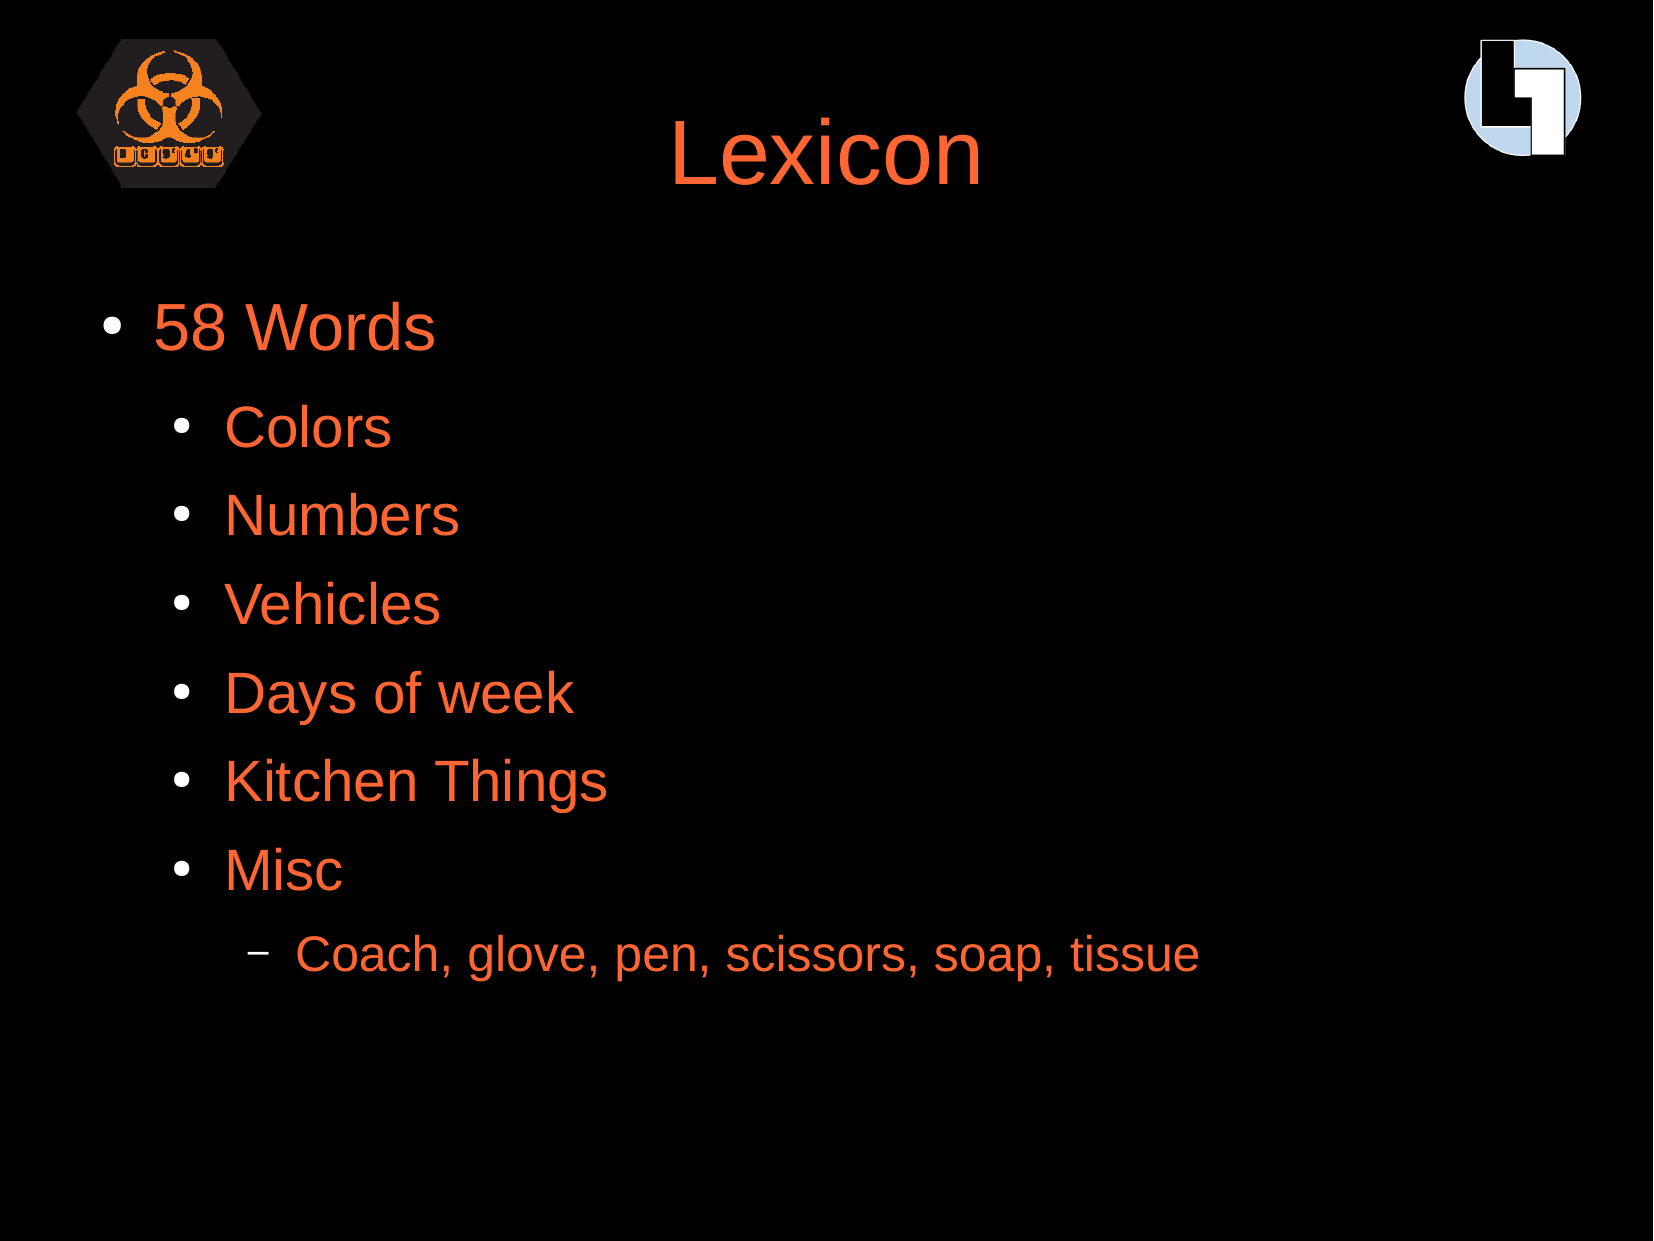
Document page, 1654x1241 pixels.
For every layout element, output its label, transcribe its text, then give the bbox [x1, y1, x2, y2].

picture [75, 37, 263, 188]
title Lexicon [82, 49, 1571, 257]
list 58 Words Colors Numbers Vehicles Days of week Kitchen Things Misc Coach, glove, pen, scissors, soap, tissue [82, 290, 1571, 1109]
picture [1462, 37, 1583, 158]
